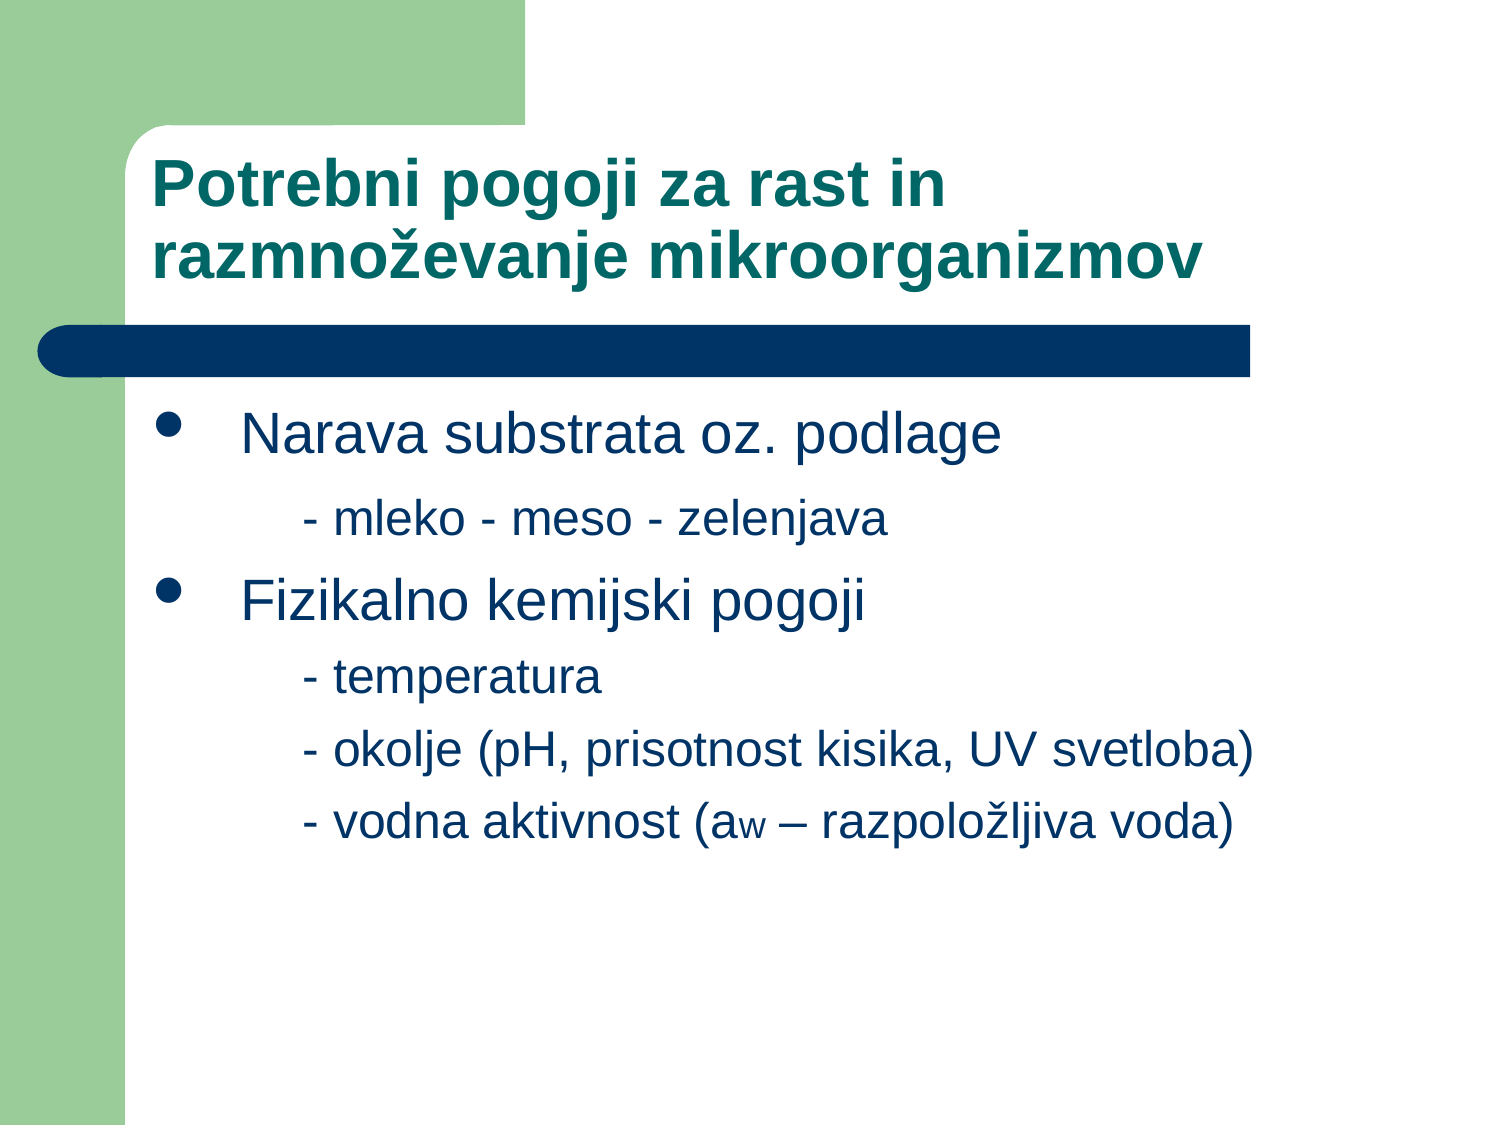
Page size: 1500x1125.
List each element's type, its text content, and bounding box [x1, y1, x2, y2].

list Narava substrata oz. podlage - mleko - meso - zelenjava Fizikalno kemijski pogoji - temperatura - okolje (pH, prisotnost kisika, UV svetloba) - vodna aktivnost (aw – razpoložljiva voda) [137, 387, 1400, 999]
title Potrebni pogoji za rast in razmnoževanje mikroorganizmov [136, 136, 1414, 301]
